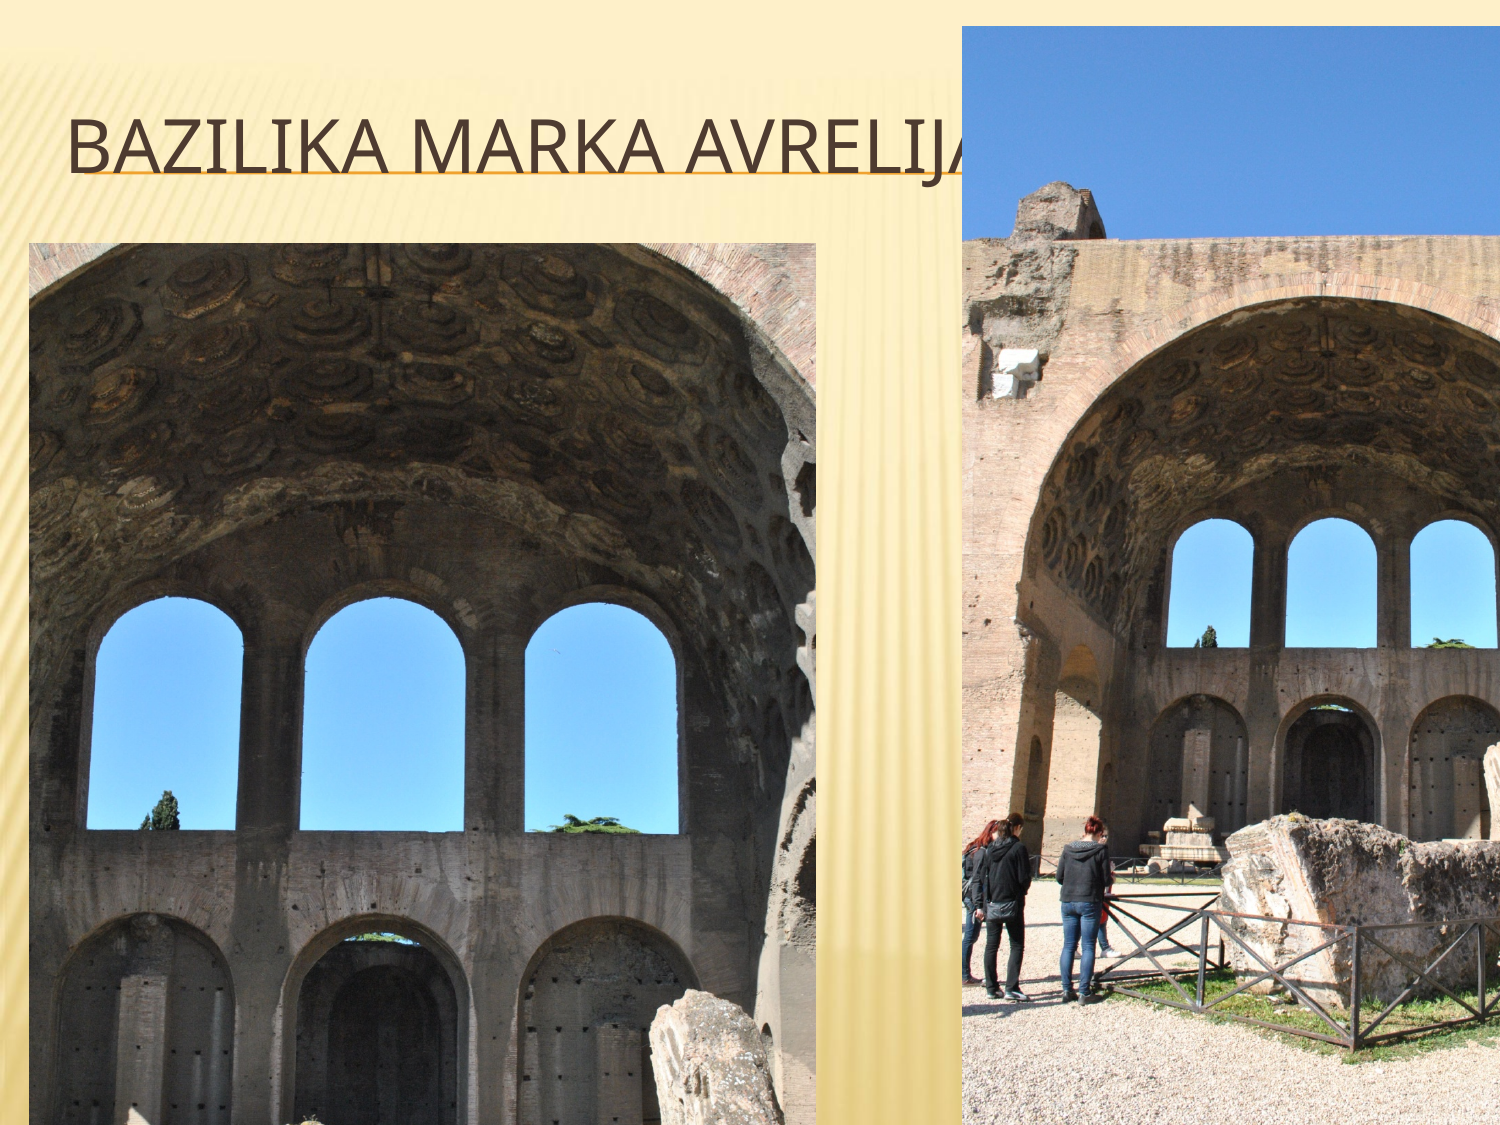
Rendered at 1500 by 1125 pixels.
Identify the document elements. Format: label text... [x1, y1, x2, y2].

picture [0, 0, 1500, 1125]
title Bazilika marka avrelija [50, 75, 962, 213]
